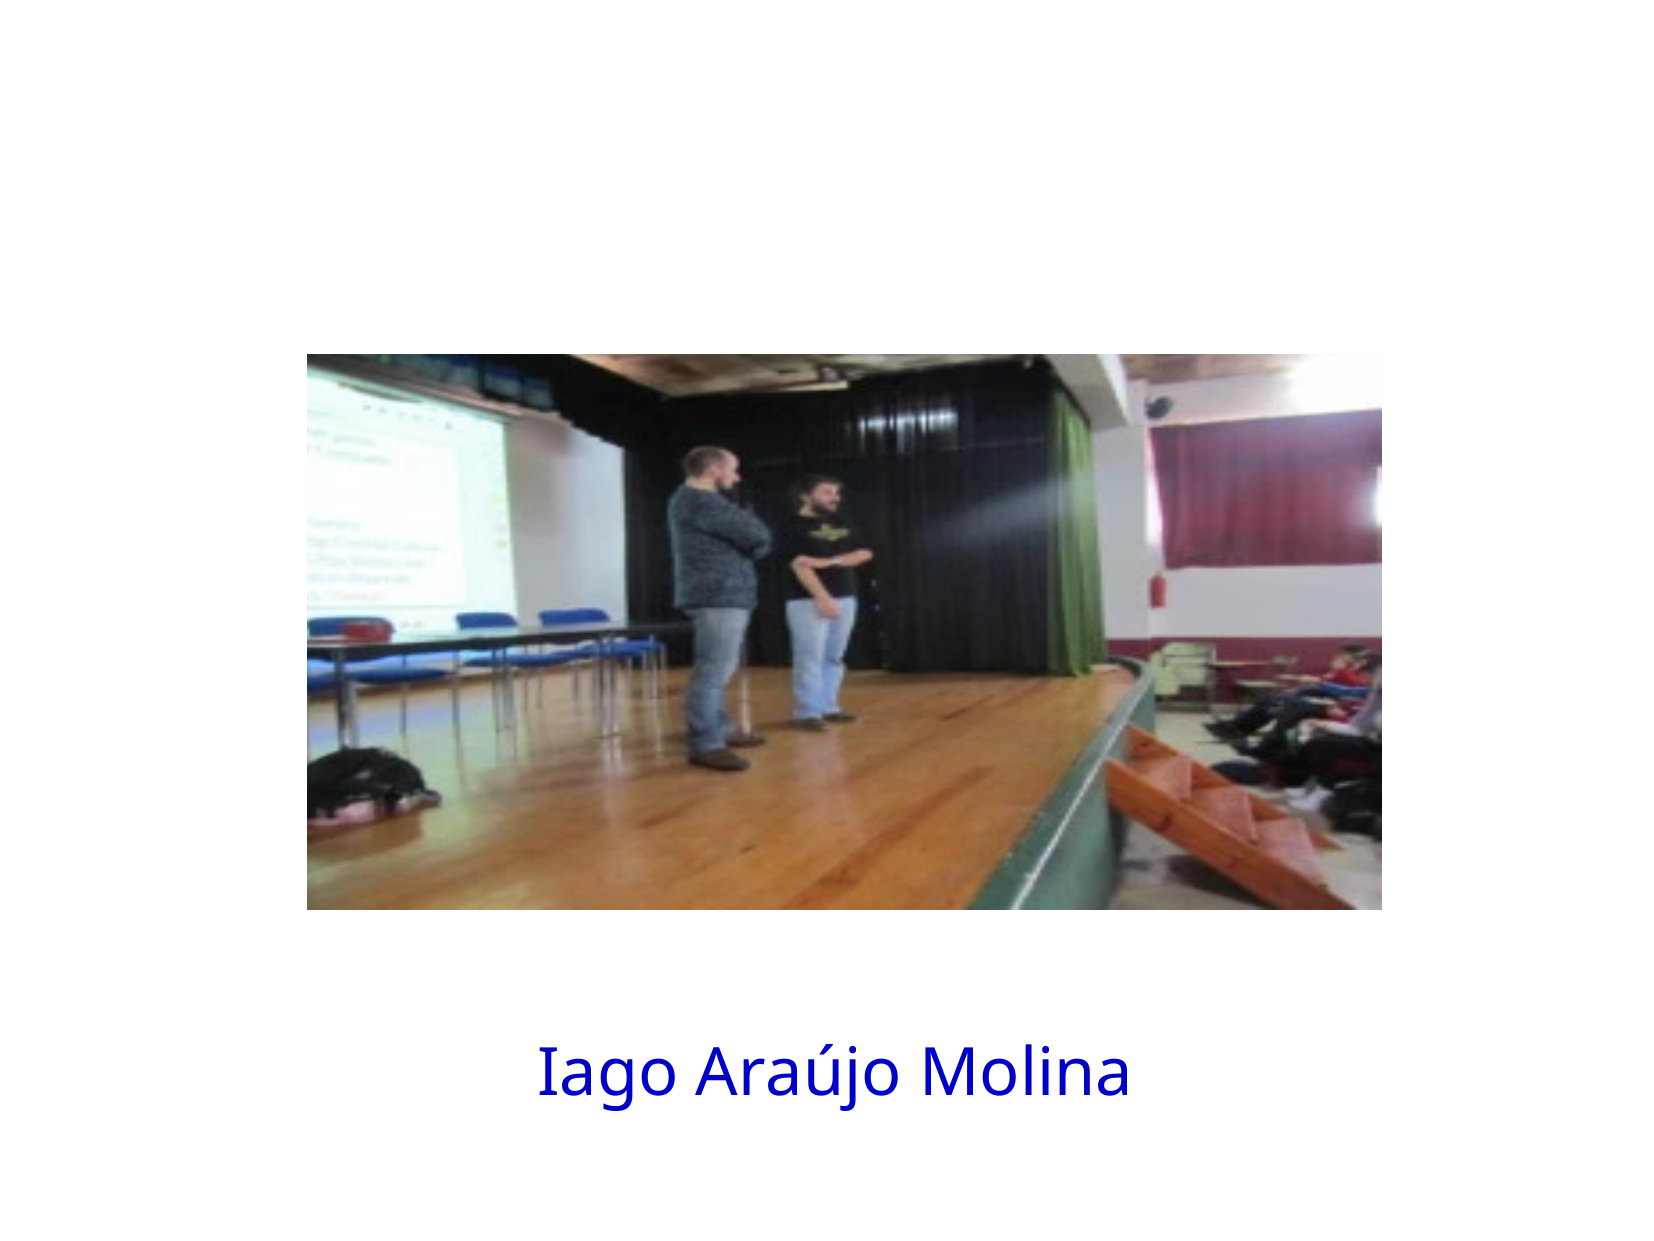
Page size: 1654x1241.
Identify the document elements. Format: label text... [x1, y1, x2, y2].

list Iago Araújo Molina [82, 290, 1571, 1109]
picture [307, 354, 1382, 910]
